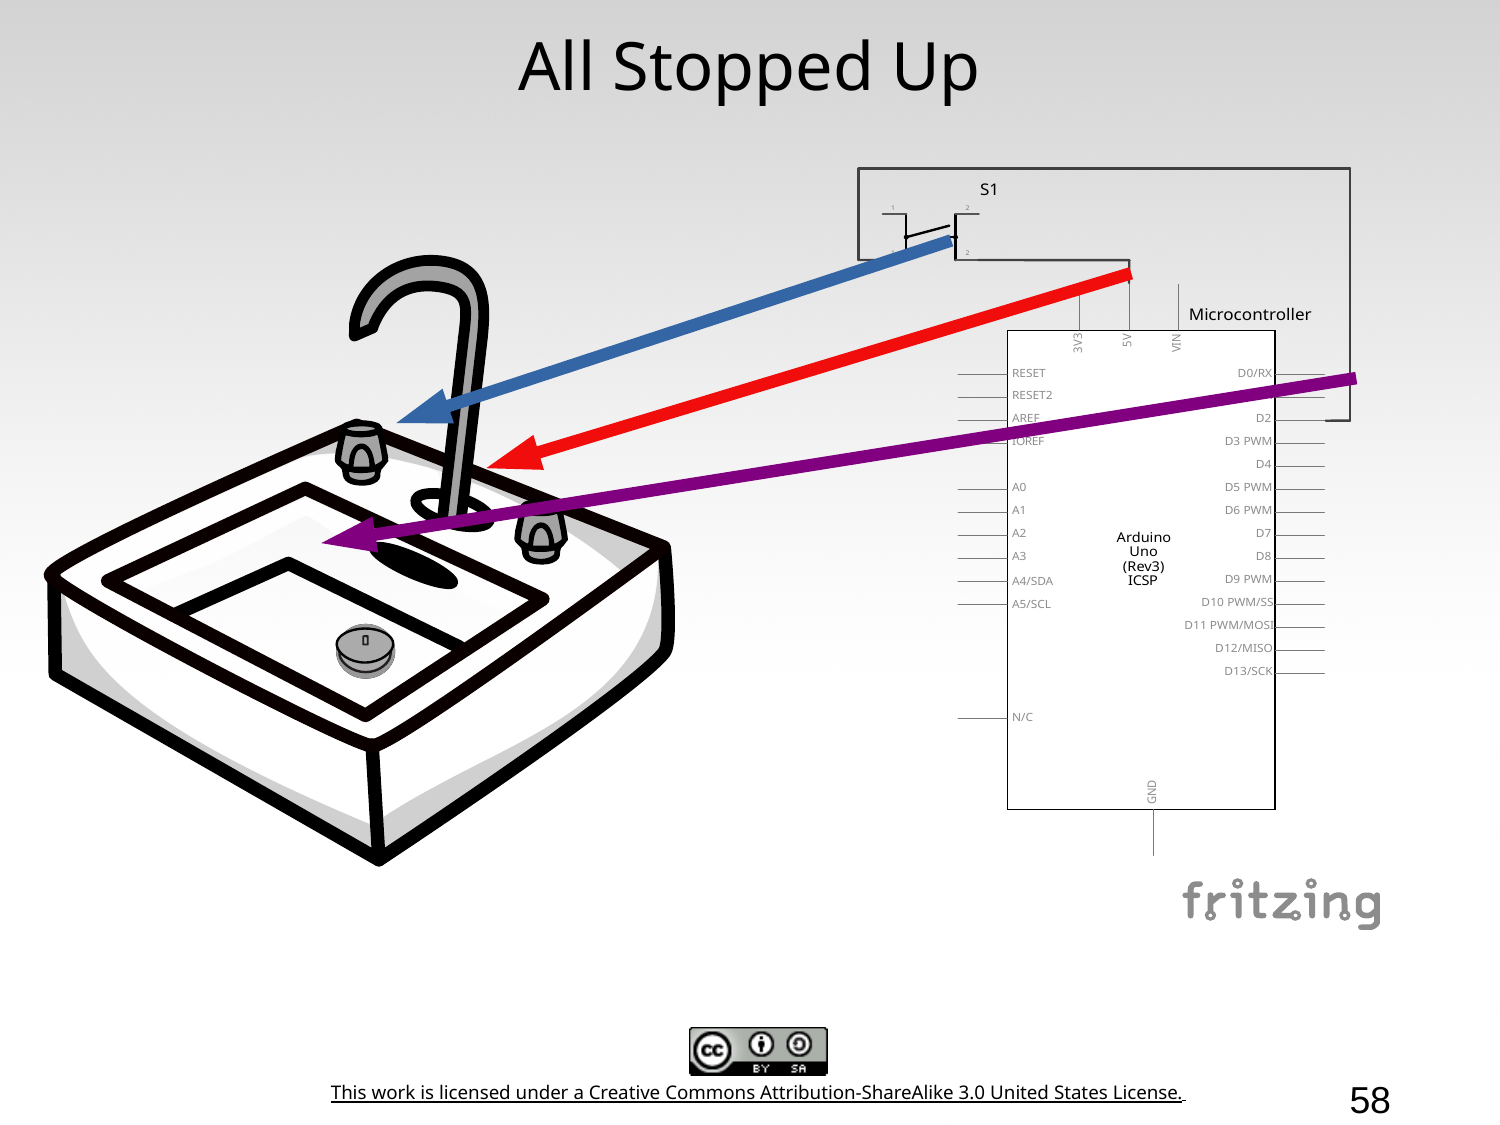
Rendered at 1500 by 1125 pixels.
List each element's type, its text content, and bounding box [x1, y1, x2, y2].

picture [0, 0, 1500, 1125]
title All Stopped Up [112, 49, 1388, 238]
